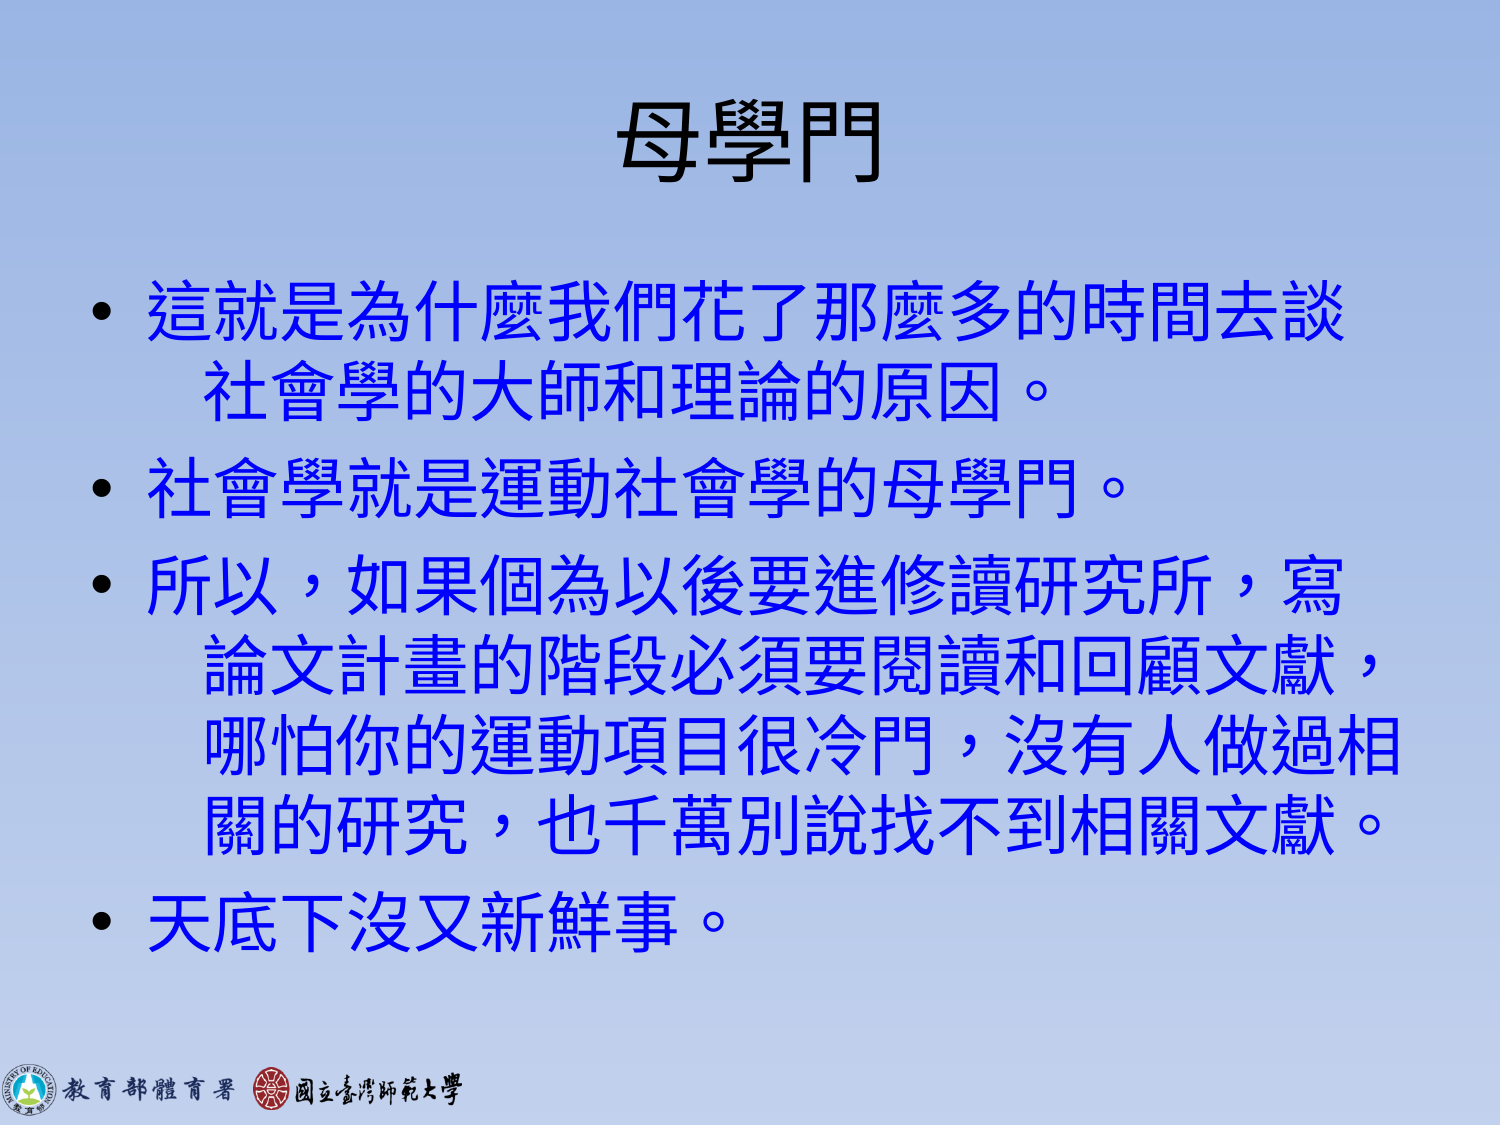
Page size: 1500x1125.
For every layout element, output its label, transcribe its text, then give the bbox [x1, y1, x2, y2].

title 母學門 [75, 45, 1426, 233]
list 這就是為什麼我們花了那麼多的時間去談社會學的大師和理論的原因。 社會學就是運動社會學的母學門。 所以，如果個為以後要進修讀研究所，寫論文計畫的階段必須要閱讀和回顧文獻，哪怕你的運動項目很冷門，沒有人做過相關的研究，也千萬別說找不到相關文獻。 天底下沒又新鮮事。 [75, 262, 1426, 1005]
